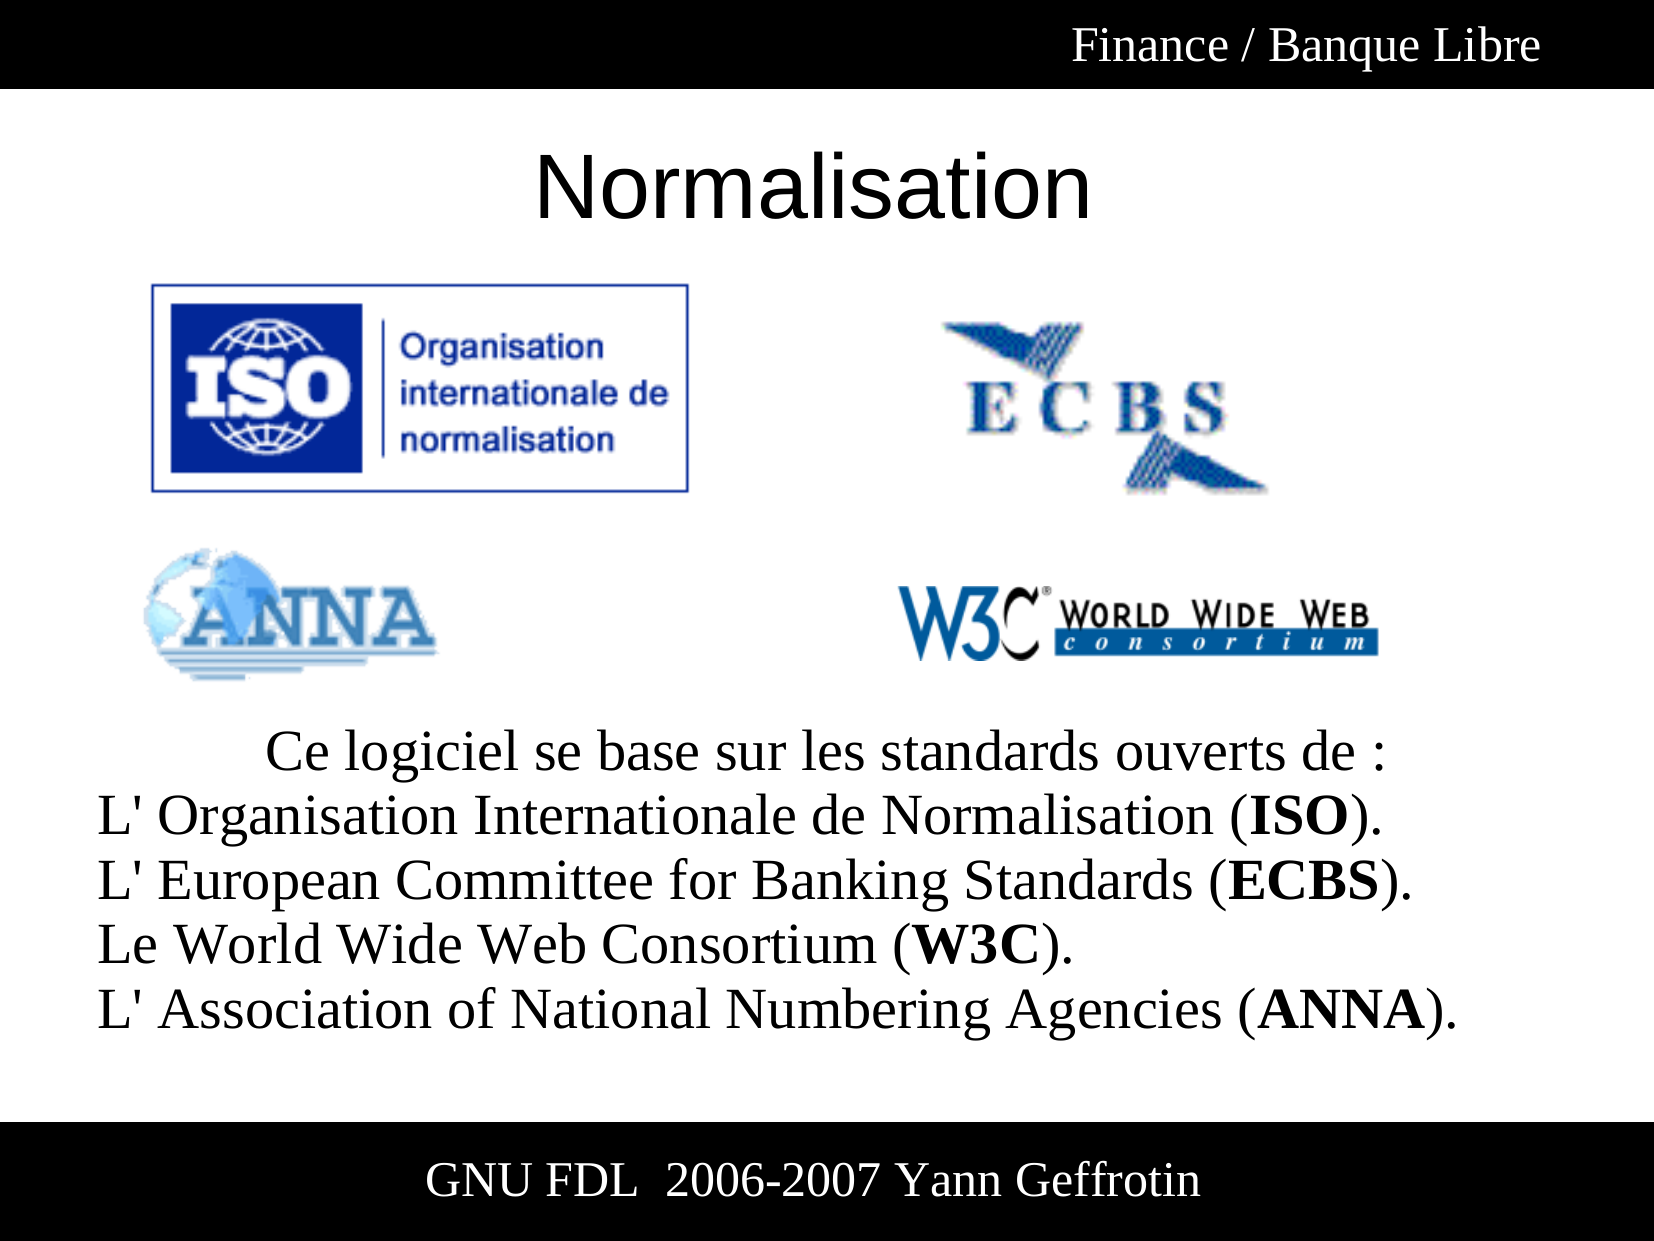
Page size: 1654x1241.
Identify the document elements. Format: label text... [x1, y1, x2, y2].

picture [139, 546, 446, 685]
title Normalisation [82, 118, 1571, 257]
picture [130, 275, 704, 290]
subtitle Ce logiciel se base sur les standards ouverts de : L' Organisation Internationale de Normalisation (ISO). L' European Committee for Banking Standards (ECBS). Le World Wide Web Consortium (W3C). L' Association of National Numbering Agencies (ANNA). [82, 290, 1571, 1109]
